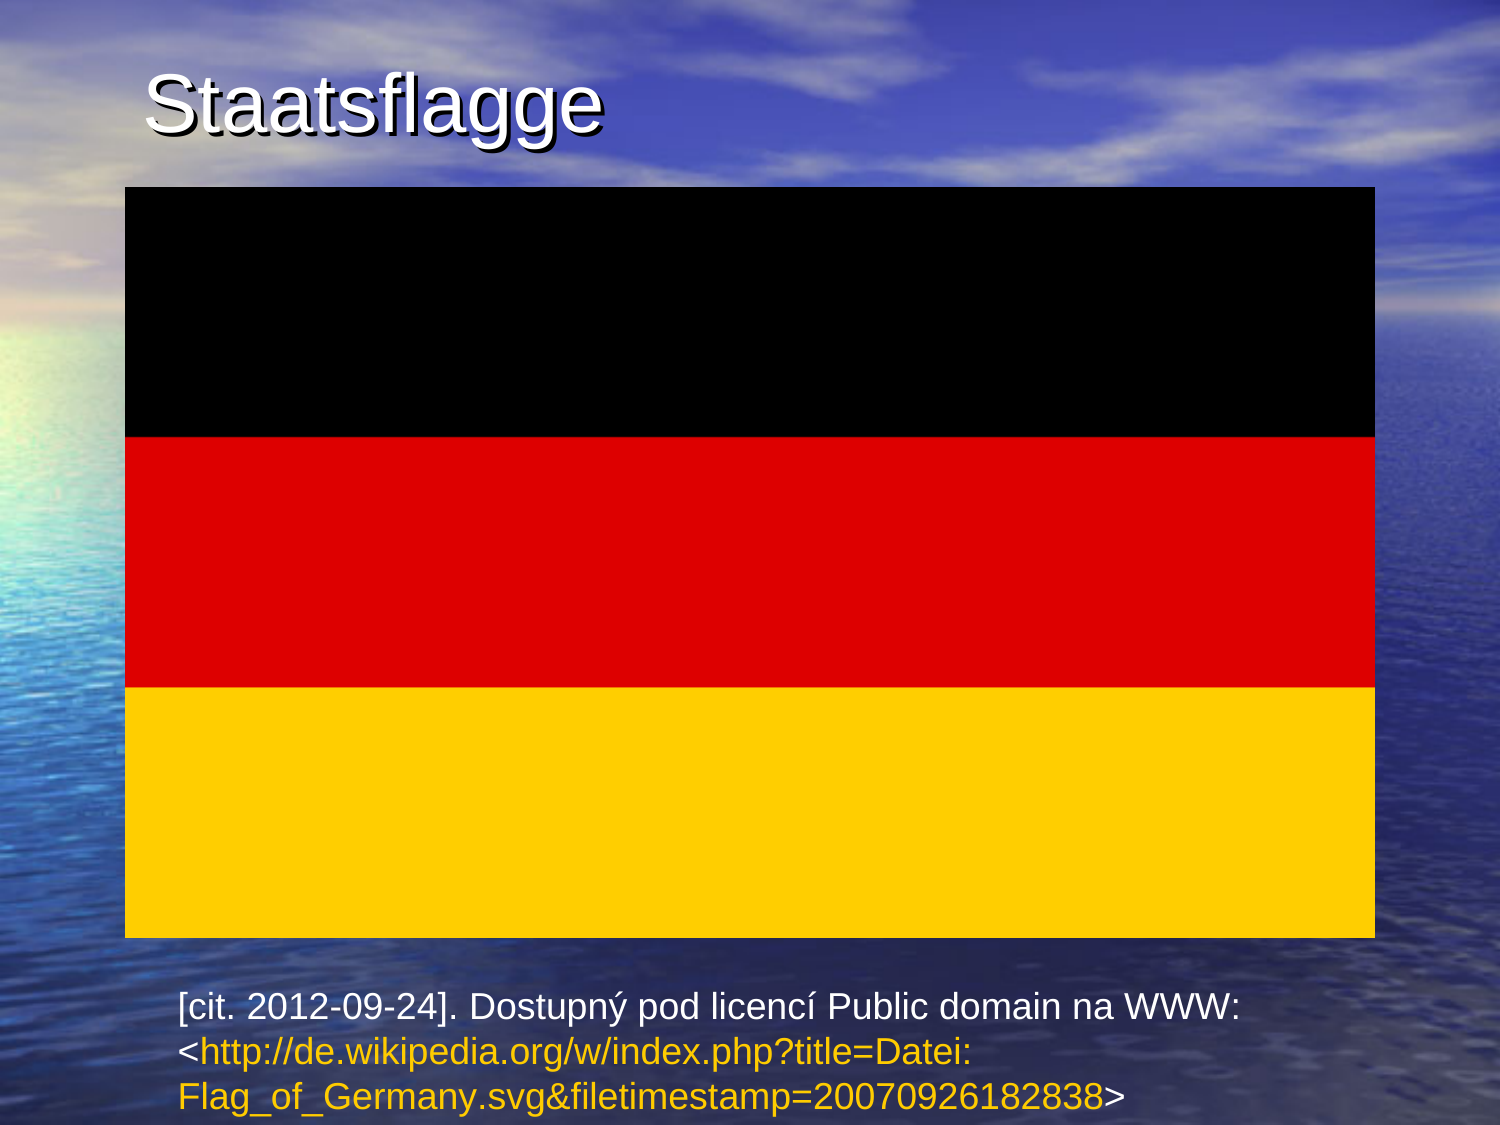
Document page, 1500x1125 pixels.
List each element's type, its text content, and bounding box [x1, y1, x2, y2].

text_box Staatsflagge [127, 41, 621, 158]
text_box [cit. 2012-09-24]. Dostupný pod licencí Public domain na WWW: <http://de.wikipedia.org/w/index.php?title=Datei: Flag_of_Germany.svg&filetimestamp=20070926182838> [162, 974, 1267, 1125]
picture [0, 0, 1500, 1125]
